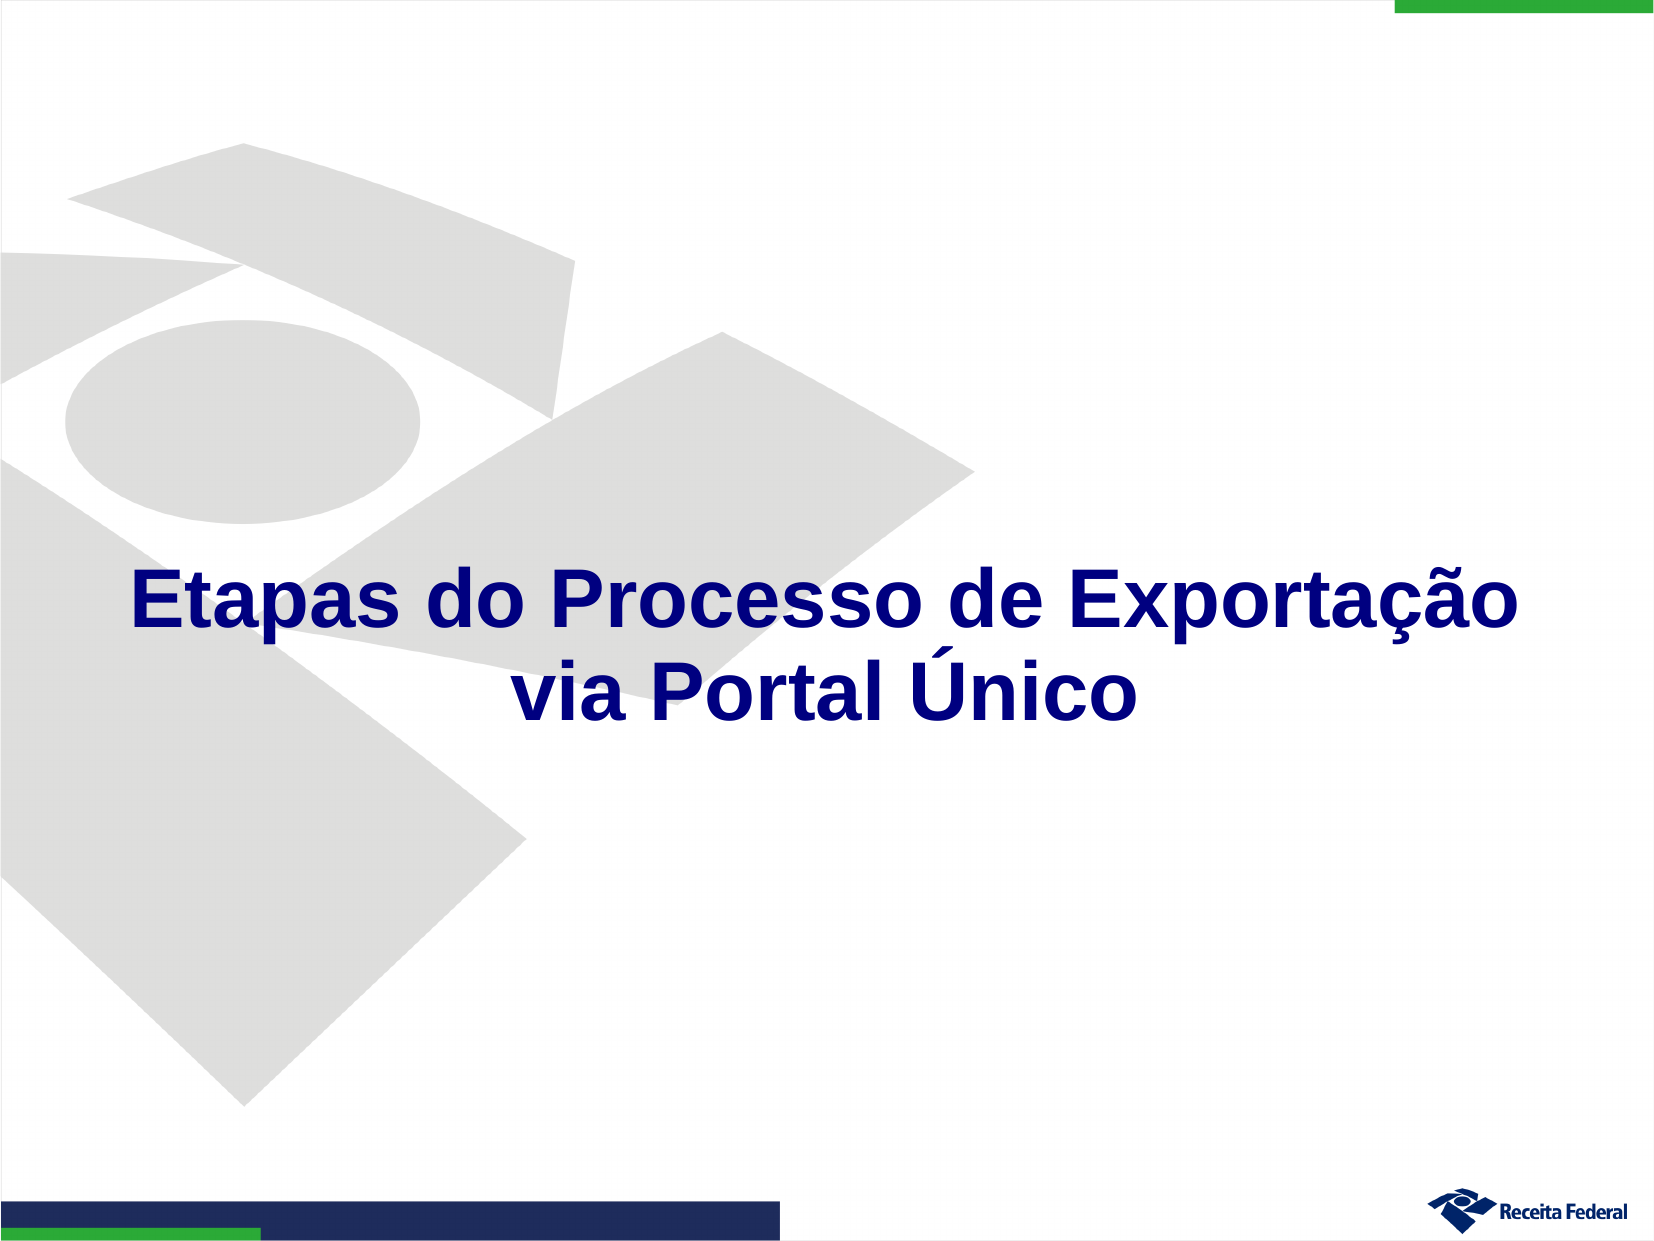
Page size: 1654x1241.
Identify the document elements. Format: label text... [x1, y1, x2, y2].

picture [0, 0, 1654, 1241]
subtitle Etapas do Processo de Exportação via Portal Único [121, 181, 1529, 1140]
